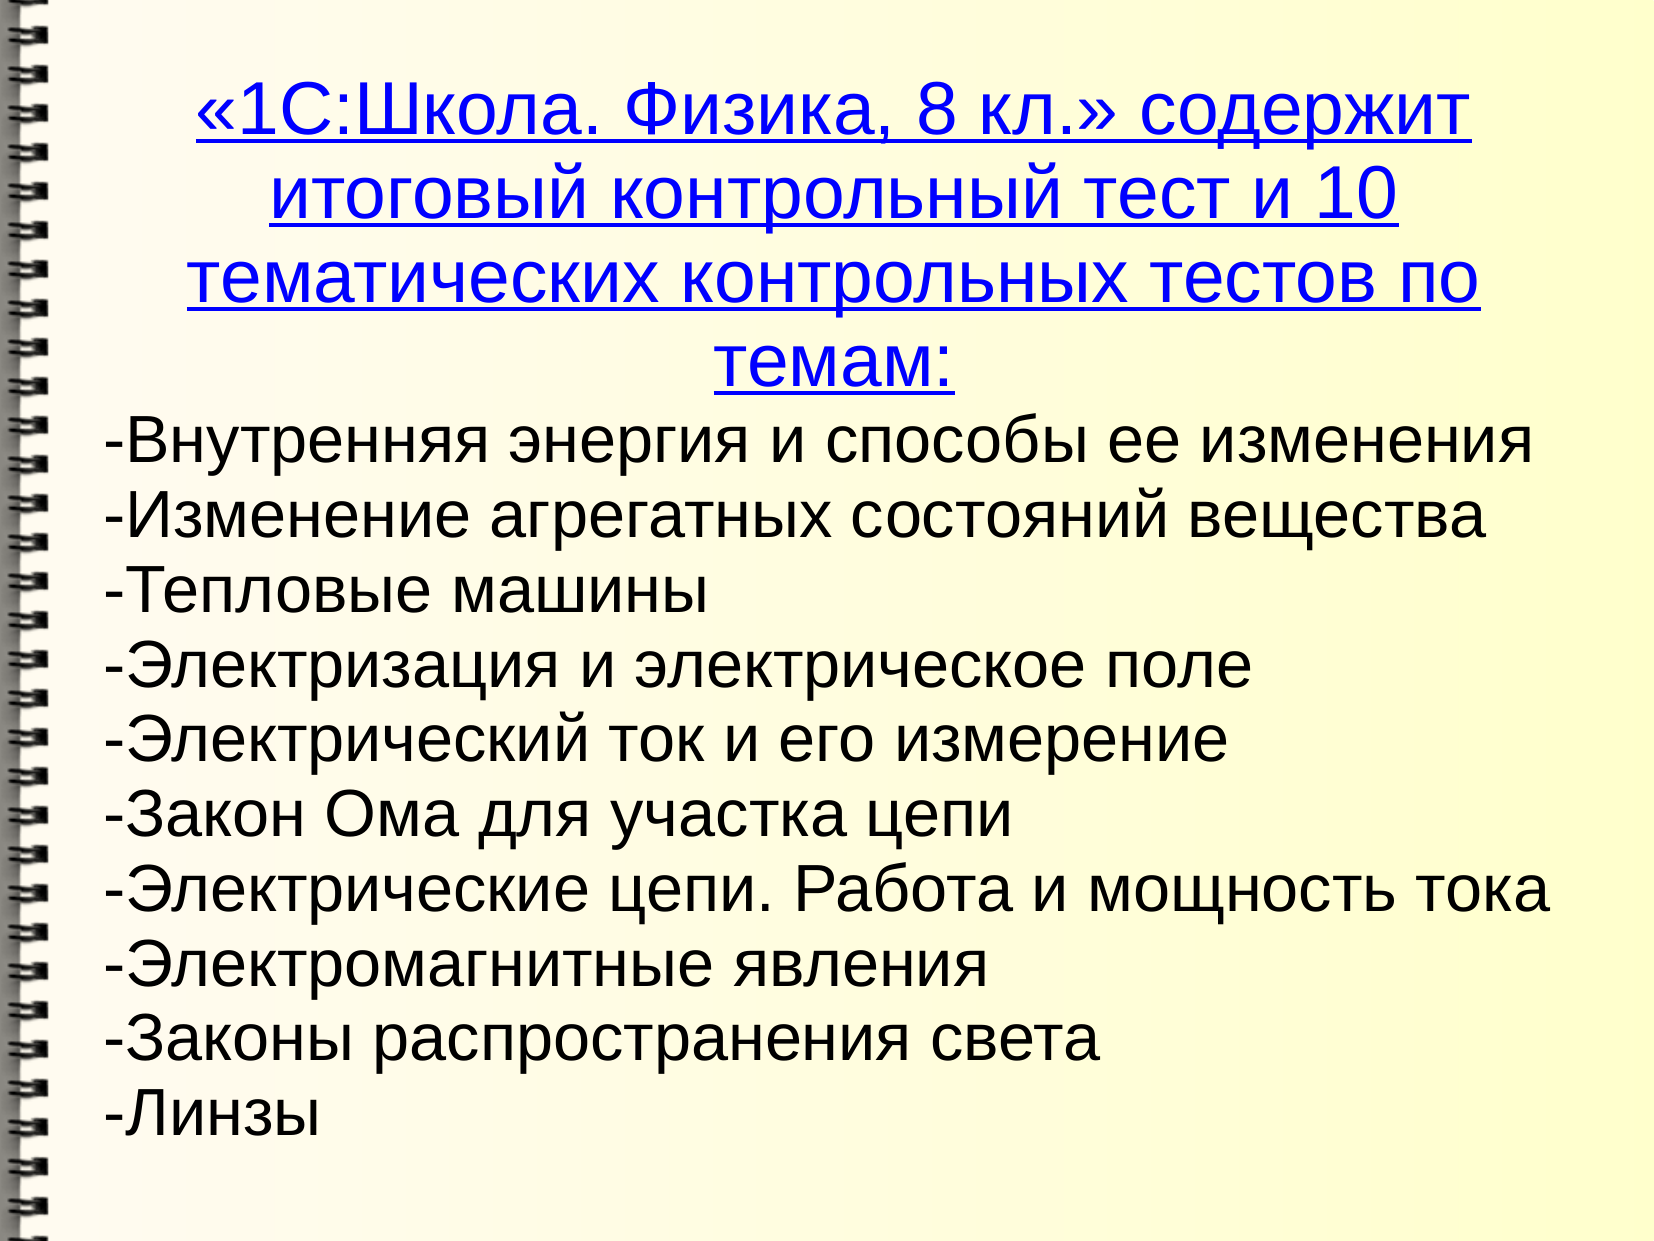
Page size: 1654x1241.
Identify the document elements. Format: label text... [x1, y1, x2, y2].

picture [0, 0, 1654, 1241]
text_box «1С:Школа. Физика, 8 кл.» содержит итоговый контрольный тест и 10 тематических контрольных тестов по темам: -Внутренняя энергия и способы ее изменения -Изменение агрегатных состояний вещества -Тепловые машины -Электризация и электрическое поле -Электрический ток и его измерение -Закон Ома для участка цепи -Электрические цепи. Работа и мощность тока -Электромагнитные явления -Законы распространения света -Линзы [88, 59, 1580, 1158]
